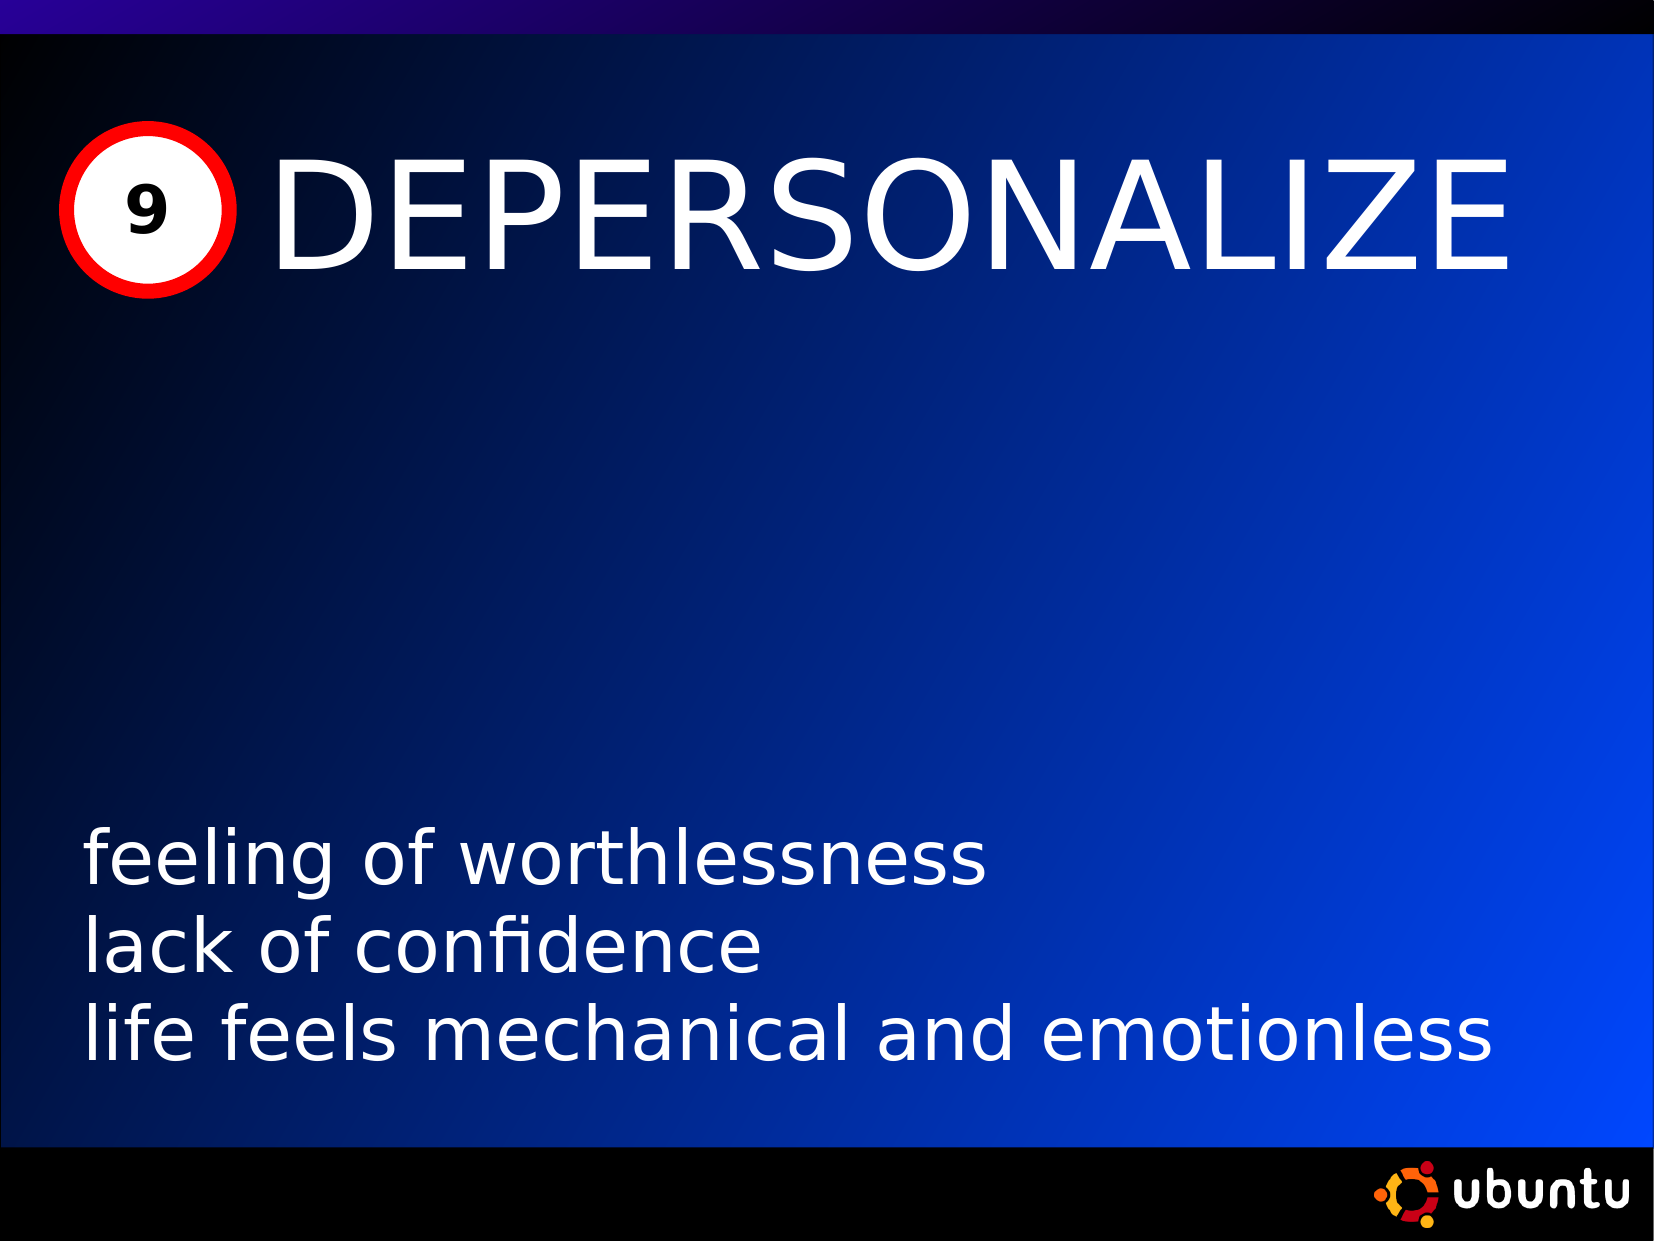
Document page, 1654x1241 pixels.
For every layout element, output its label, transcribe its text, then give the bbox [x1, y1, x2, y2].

text_box DEPERSONALIZE [265, 128, 1519, 304]
text_box [0, 0, 1654, 1241]
text_box feeling of worthlessness lack of confidence life feels mechanical and emotionless [82, 813, 1496, 1078]
picture [1374, 1161, 1629, 1228]
text_box 9 [66, 128, 230, 292]
